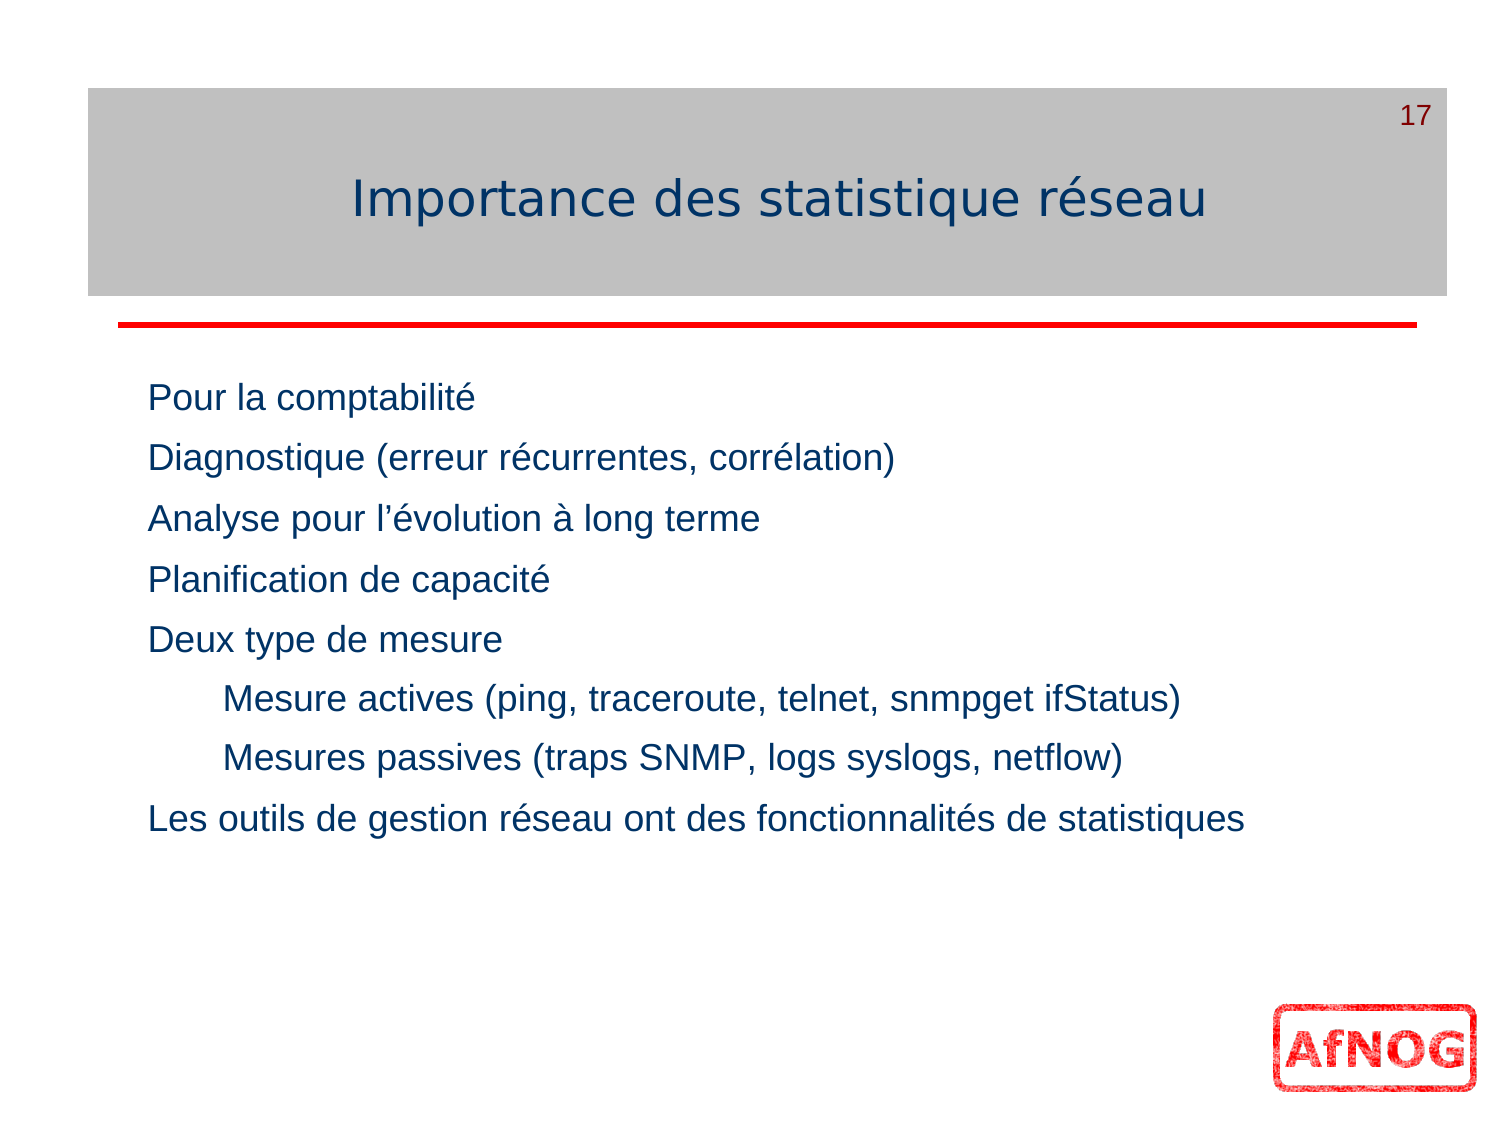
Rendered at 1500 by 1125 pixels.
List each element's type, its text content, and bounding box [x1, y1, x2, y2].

list Pour la comptabilité Diagnostique (erreur récurrentes, corrélation) Analyse pour l’évolution à long terme Planification de capacité Deux type de mesure Mesure actives (ping, traceroute, telnet, snmpget ifStatus) Mesures passives (traps SNMP, logs syslogs, netflow) Les outils de gestion réseau ont des fonctionnalités de statistiques [132, 363, 1439, 1001]
title Importance des statistique réseau [174, 99, 1386, 305]
picture [1273, 1003, 1477, 1092]
